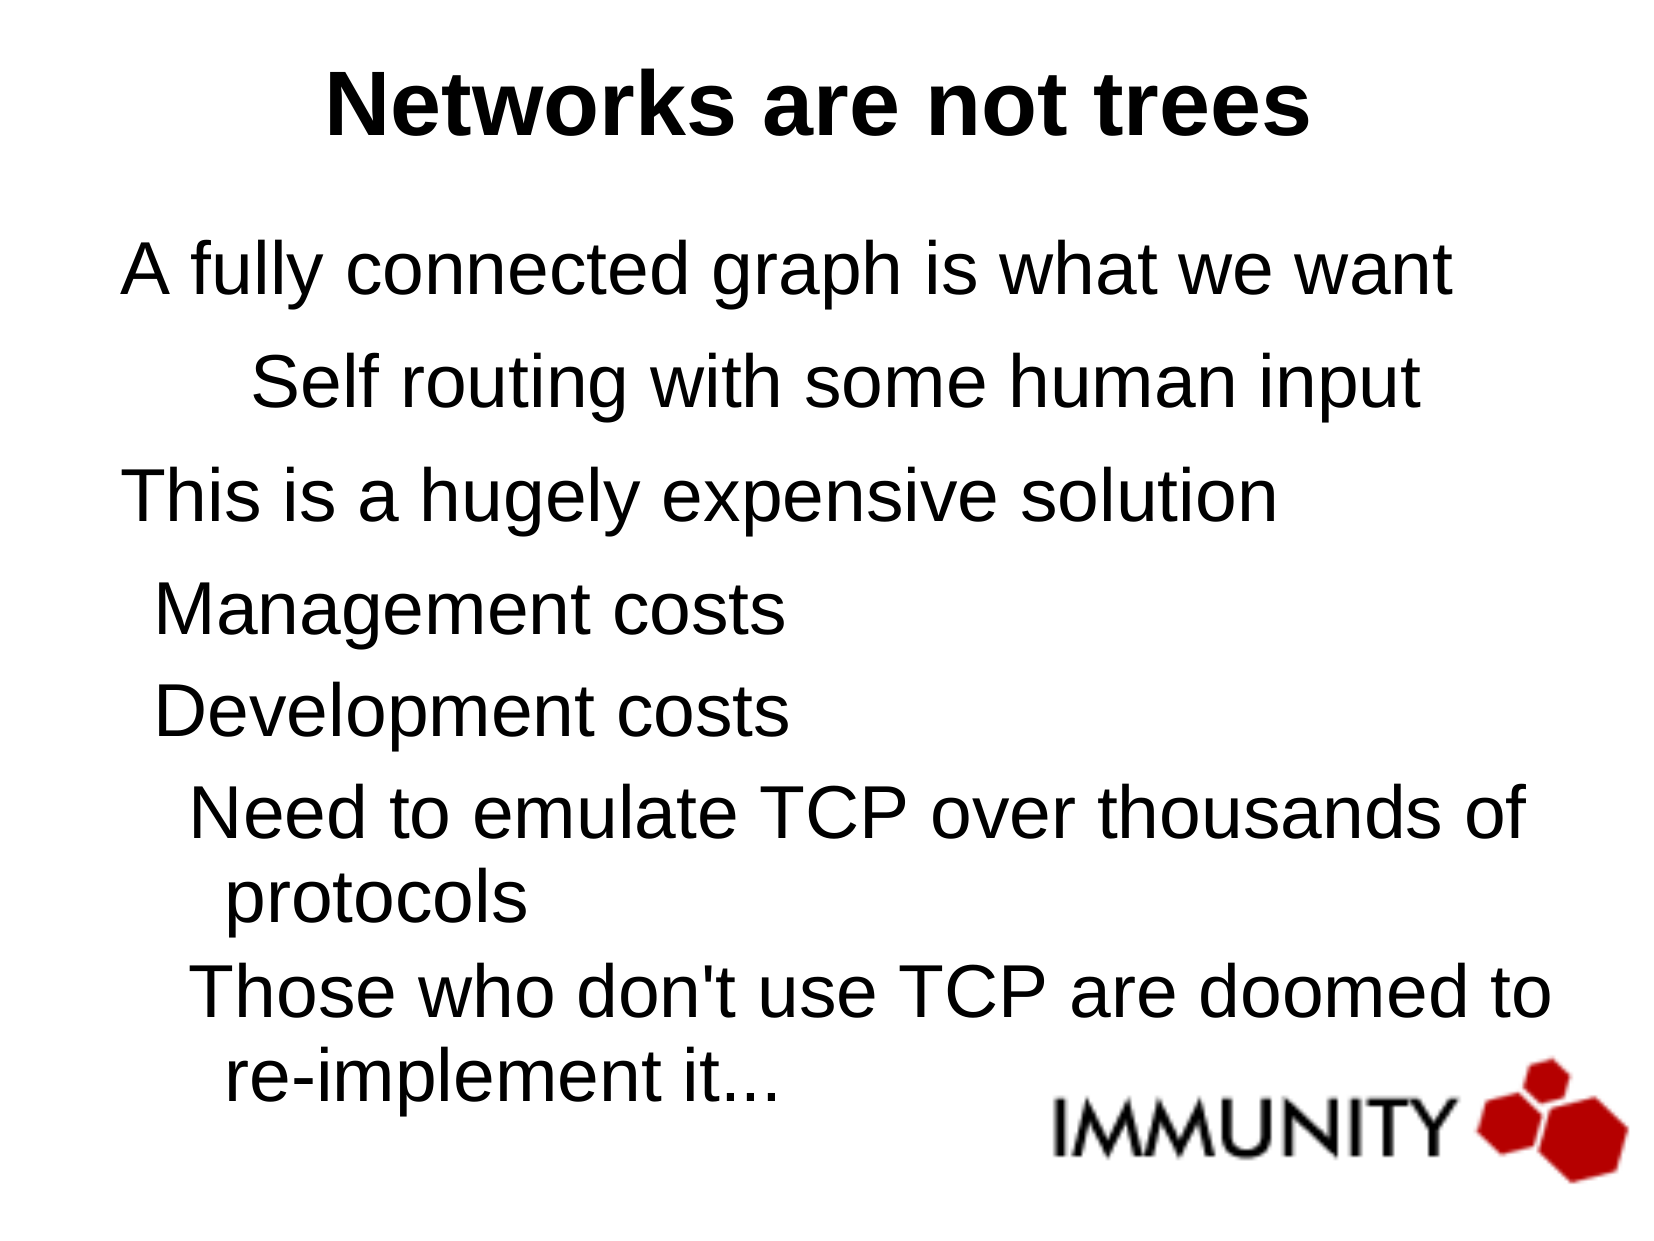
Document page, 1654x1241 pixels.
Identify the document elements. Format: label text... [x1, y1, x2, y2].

picture [1006, 1017, 1654, 1241]
list A fully connected graph is what we want Self routing with some human input This is a hugely expensive solution Management costs Development costs Need to emulate TCP over thousands of protocols Those who don't use TCP are doomed to re-implement it... [82, 226, 1571, 1118]
title Networks are not trees [75, 7, 1564, 200]
